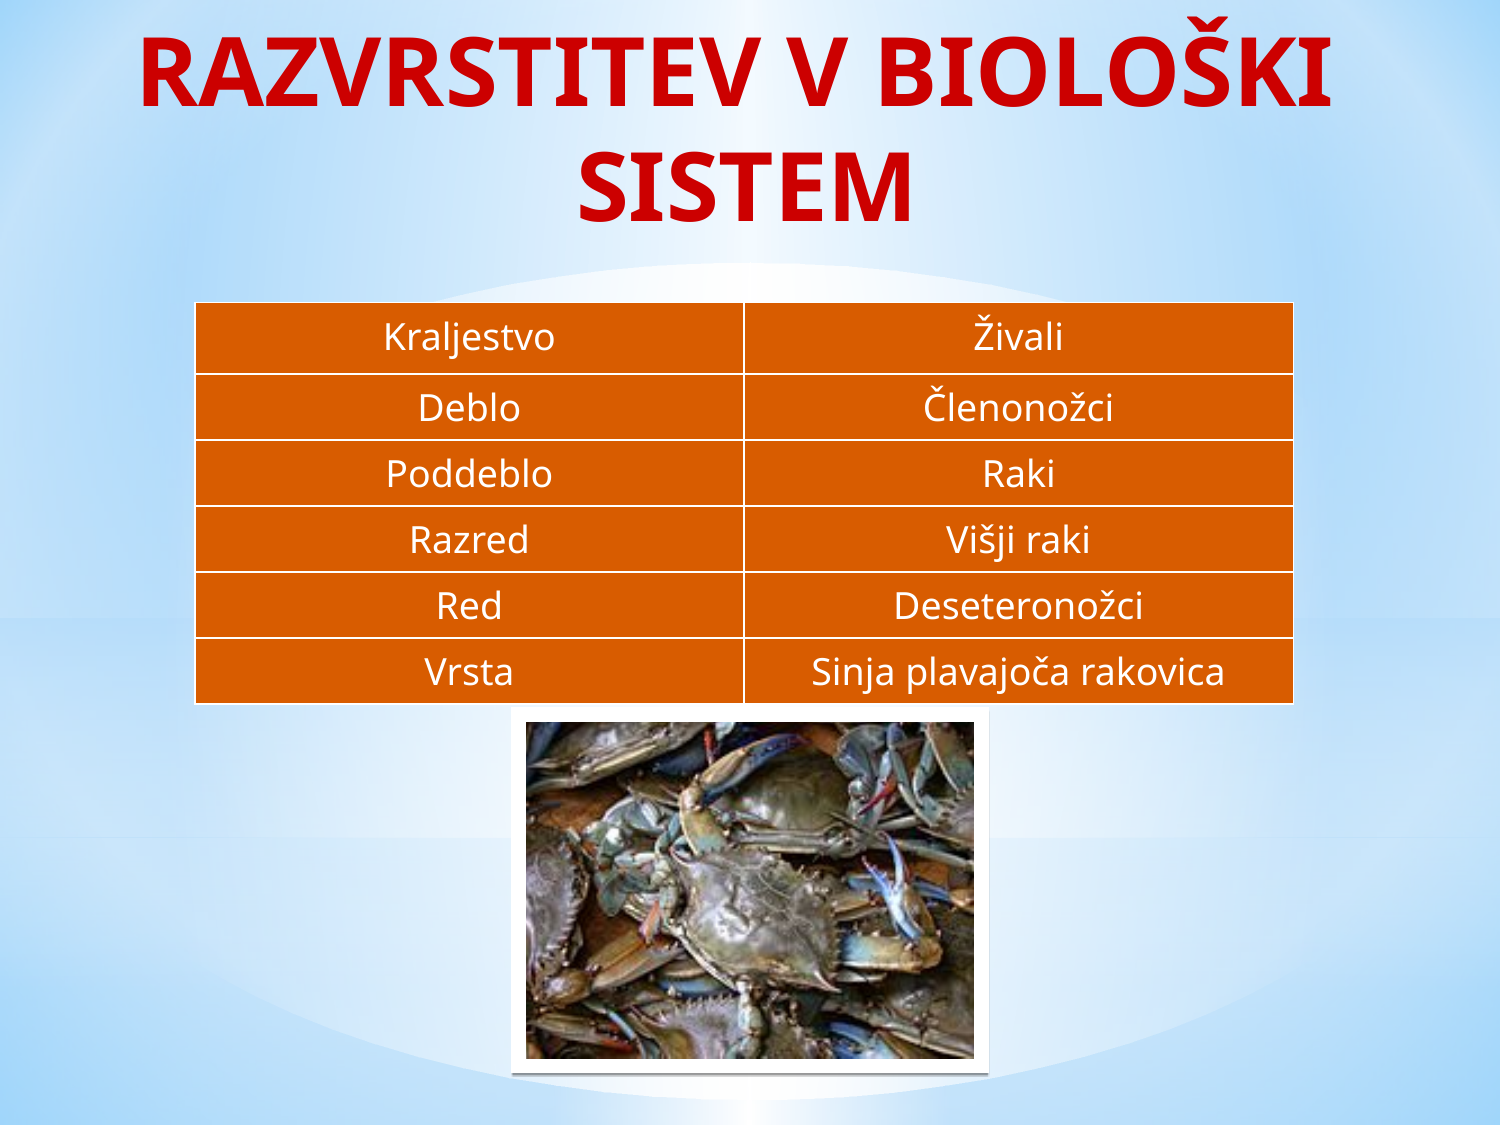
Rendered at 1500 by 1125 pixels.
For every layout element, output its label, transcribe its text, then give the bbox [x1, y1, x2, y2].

table_cell Deseteronožci [745, 573, 1293, 637]
table_cell Členonožci [745, 375, 1293, 439]
table_header Kraljestvo [196, 303, 743, 373]
table_cell Poddeblo [196, 441, 743, 505]
table_header Živali [745, 303, 1293, 373]
table_cell Sinja plavajoča rakovica [745, 639, 1293, 703]
table_cell Raki [745, 441, 1293, 505]
table_cell Vrsta [196, 639, 743, 703]
picture [525, 721, 975, 1059]
table_cell Deblo [196, 375, 743, 439]
table_cell Višji raki [745, 507, 1293, 571]
table_cell Red [196, 573, 743, 637]
title RAZVRSTITEV V BIOLOŠKI SISTEM [0, 2, 1500, 191]
table_cell Razred [196, 507, 743, 571]
